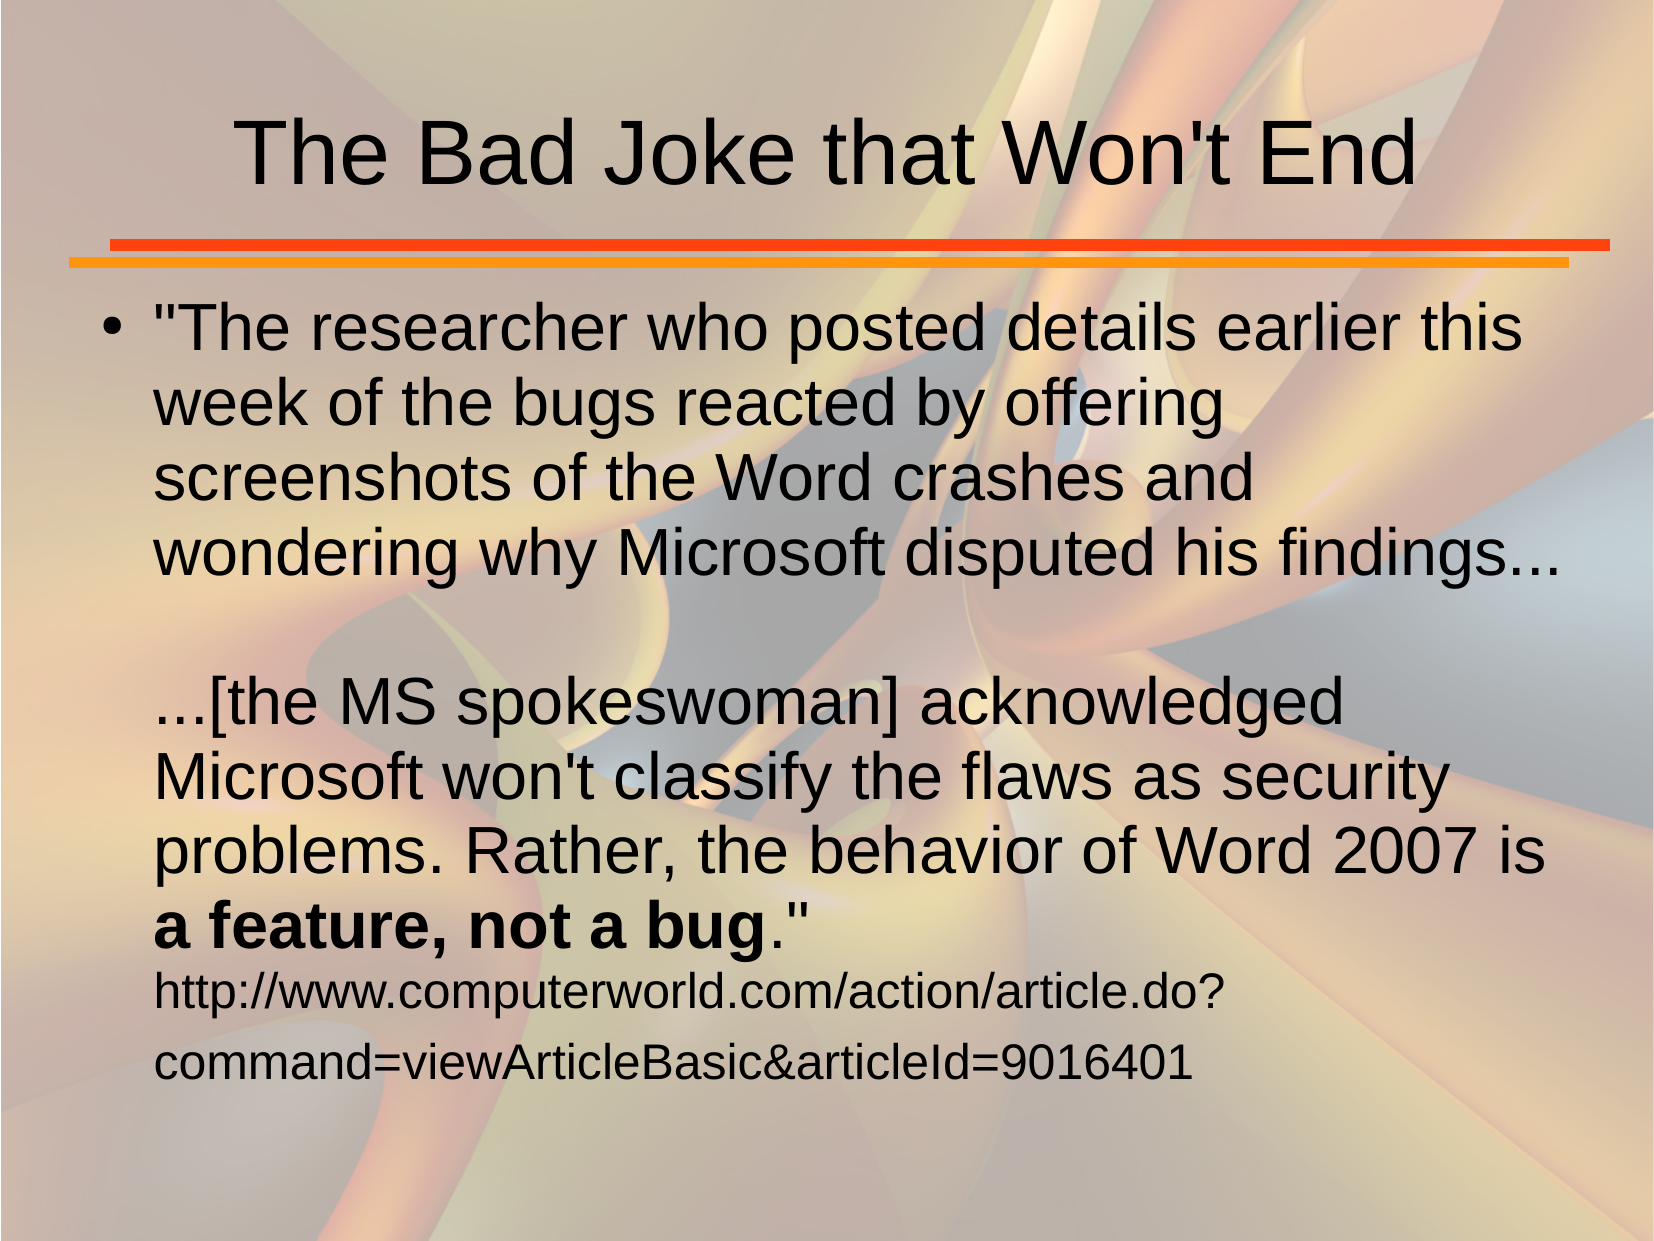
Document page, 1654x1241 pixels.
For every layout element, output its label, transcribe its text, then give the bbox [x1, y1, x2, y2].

list "The researcher who posted details earlier this week of the bugs reacted by offering screenshots of the Word crashes and wondering why Microsoft disputed his findings... ...[the MS spokeswoman] acknowledged Microsoft won't classify the flaws as security problems. Rather, the behavior of Word 2007 is a feature, not a bug." http://www.computerworld.com/action/article.do?command=viewArticleBasic&articleId=9016401 [82, 290, 1571, 1186]
title The Bad Joke that Won't End [82, 56, 1571, 250]
